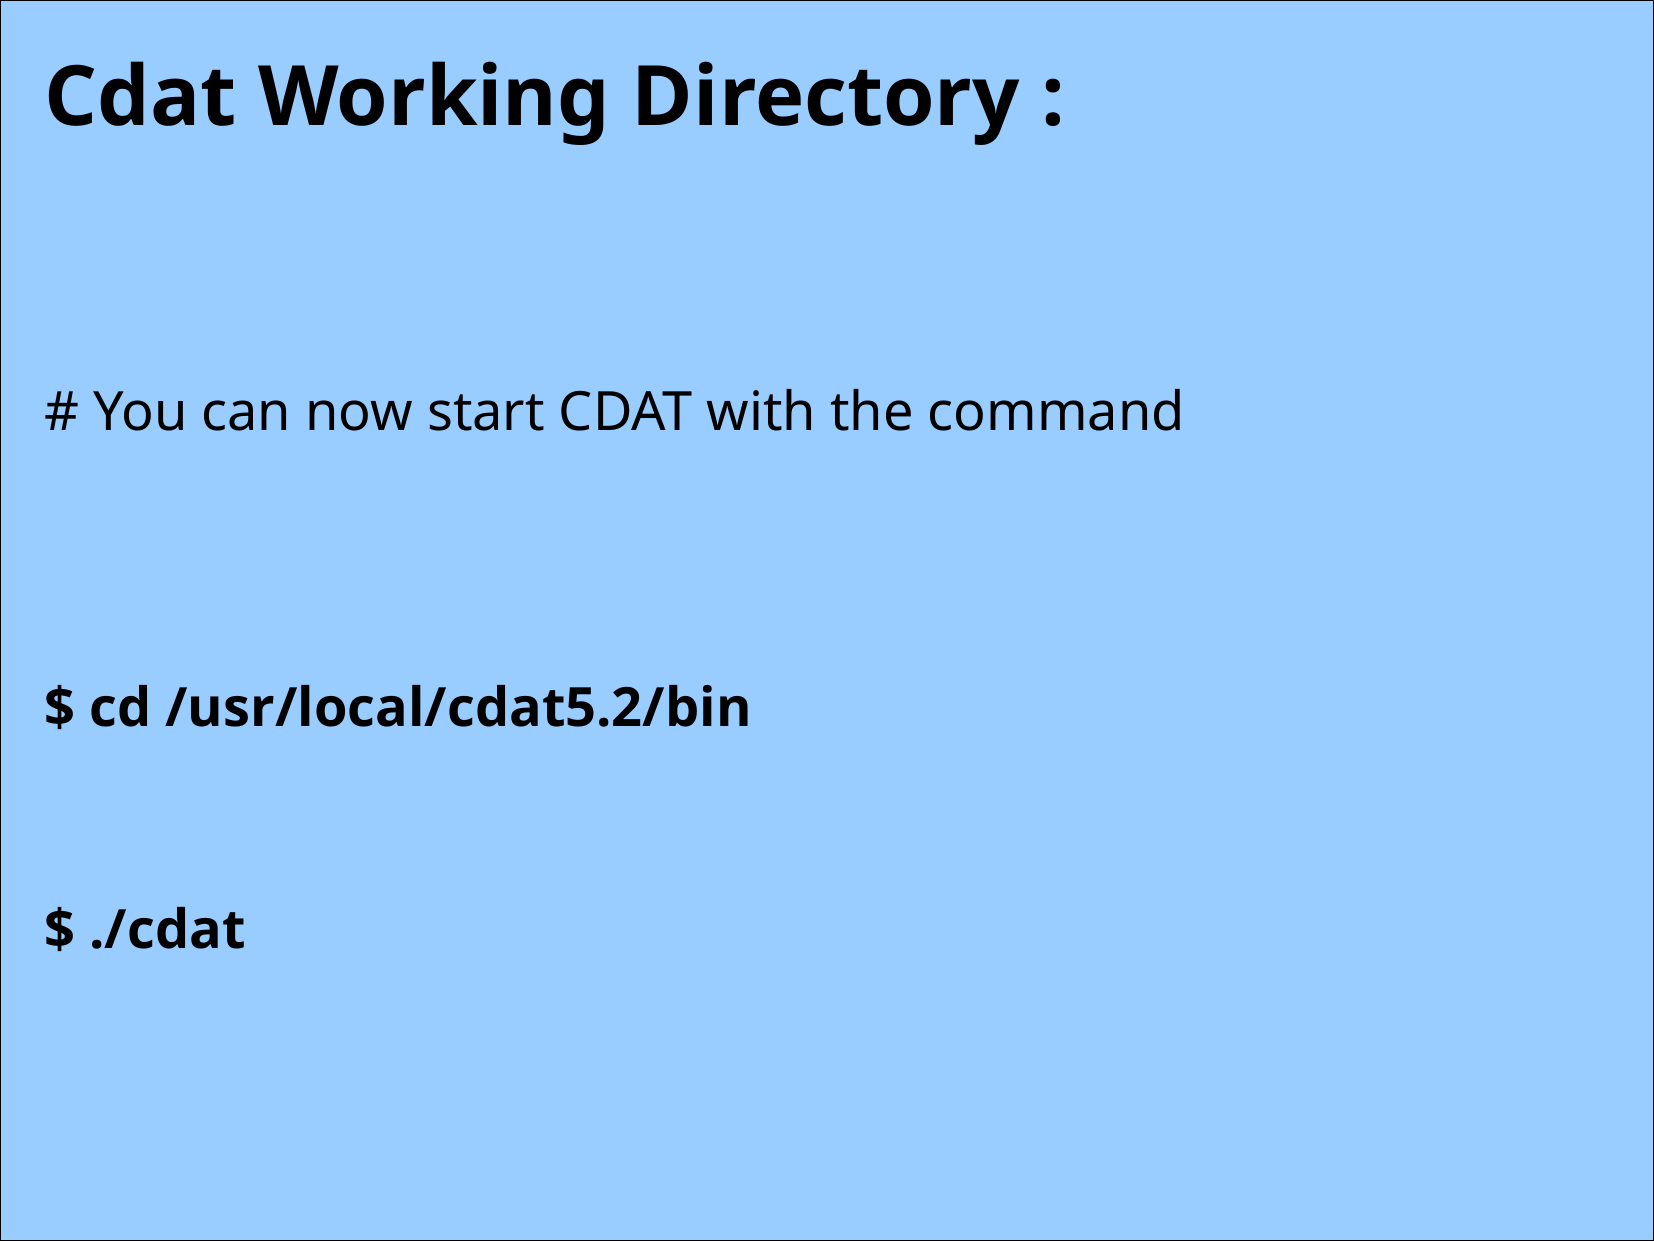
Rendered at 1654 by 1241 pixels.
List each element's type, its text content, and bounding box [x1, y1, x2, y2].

text_box Cdat Working Directory : # You can now start CDAT with the command $ cd /usr/local/cdat5.2/bin $ ./cdat [29, 29, 1595, 1211]
text_box [0, 0, 1654, 1241]
